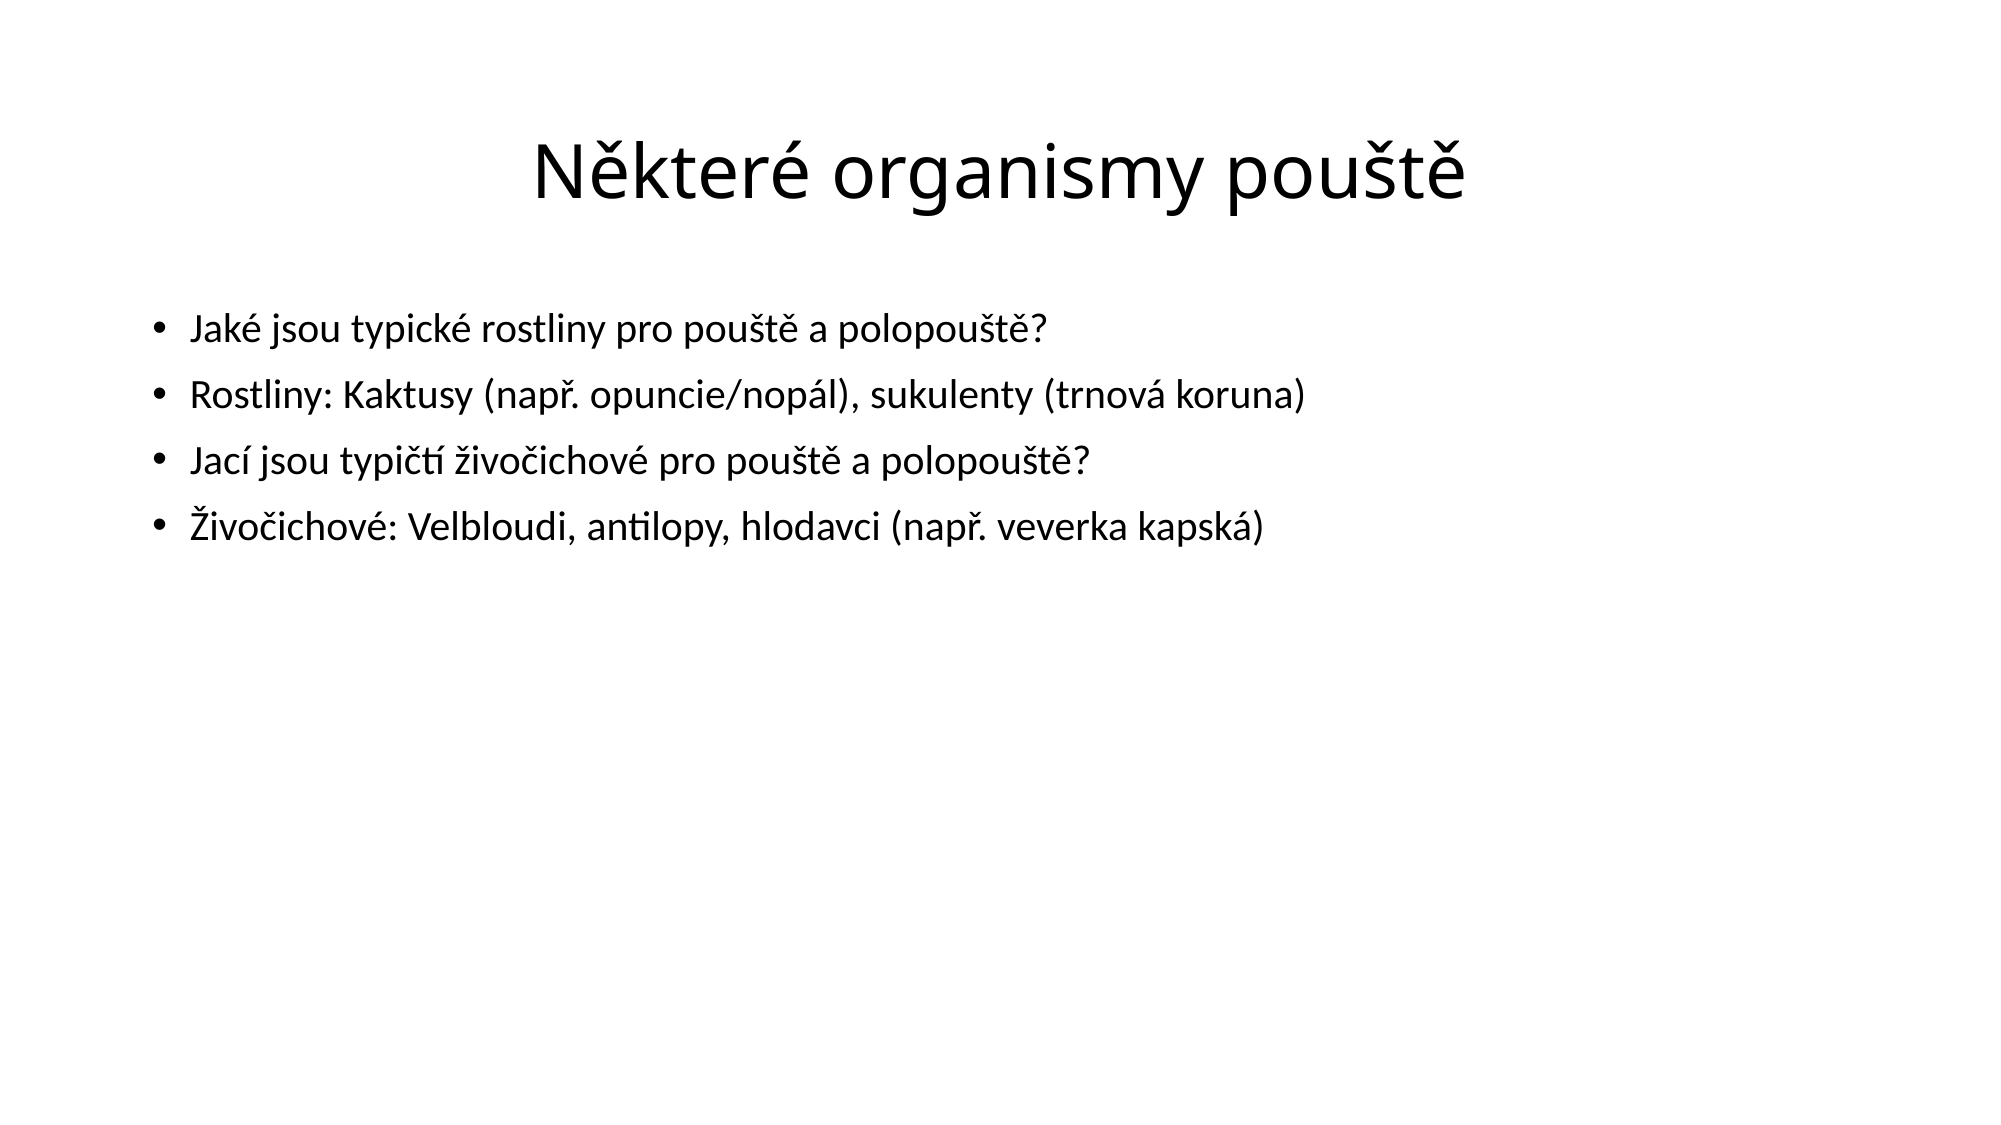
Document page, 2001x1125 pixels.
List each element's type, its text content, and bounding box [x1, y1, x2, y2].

list Jaké jsou typické rostliny pro pouště a polopouště? Rostliny: Kaktusy (např. opuncie/nopál), sukulenty (trnová koruna) Jací jsou typičtí živočichové pro pouště a polopouště? Živočichové: Velbloudi, antilopy, hlodavci (např. veverka kapská) [137, 299, 1863, 1014]
title Některé organismy pouště [137, 59, 1863, 278]
